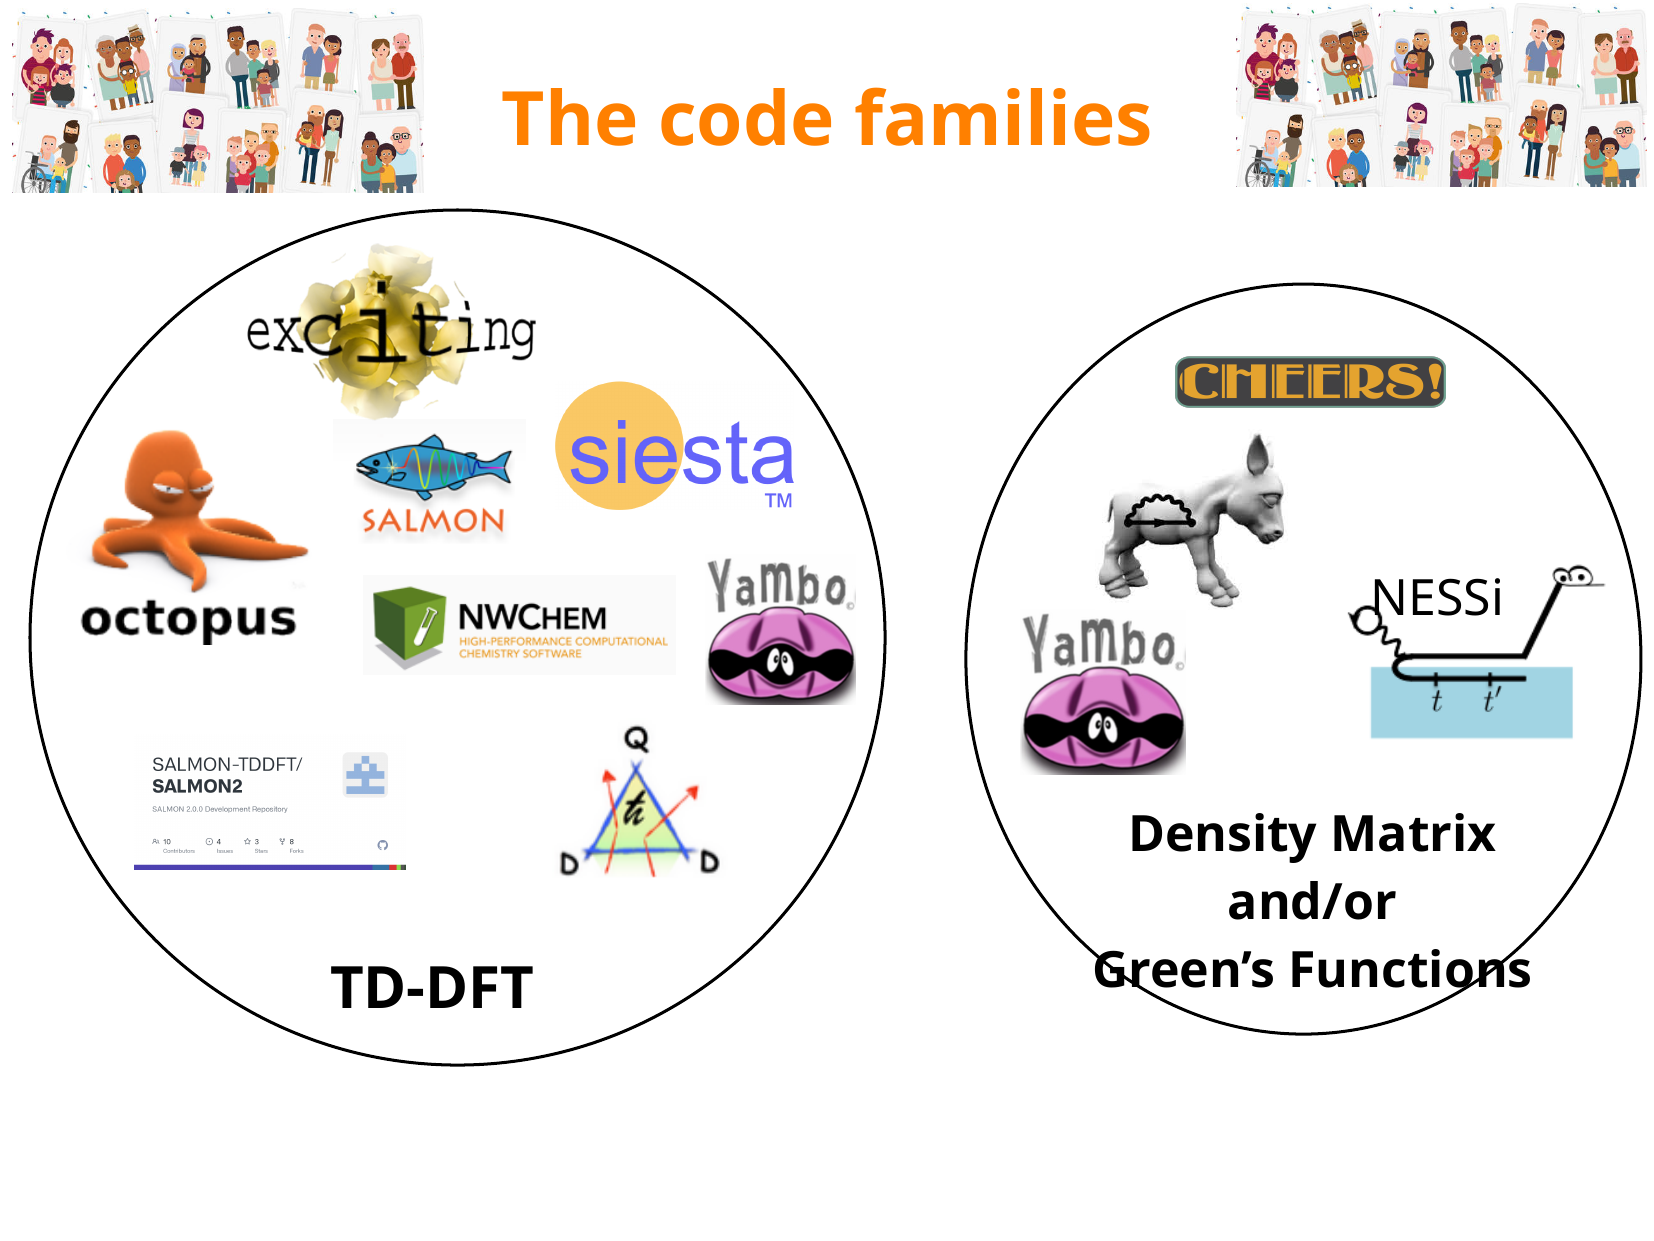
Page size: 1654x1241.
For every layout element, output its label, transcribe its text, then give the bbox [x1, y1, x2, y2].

picture [503, 554, 856, 921]
text_box Density Matrix and/or Green’s Functions [1065, 928, 1169, 1006]
picture [60, 220, 794, 646]
picture [134, 734, 406, 871]
picture [12, 8, 424, 193]
text_box TD-DFT [300, 938, 601, 1021]
picture [1339, 539, 1611, 743]
picture [1020, 270, 1450, 775]
text_box Density Matrix and/or Green’s Functions [1438, 906, 1561, 1006]
text_box The code families [424, 58, 1236, 157]
picture [781, 903, 796, 921]
text_box Density Matrix and/or Green’s Functions [1065, 790, 1561, 1006]
picture [363, 575, 676, 676]
text_box NESSi [1355, 554, 1566, 644]
picture [1236, 3, 1647, 187]
